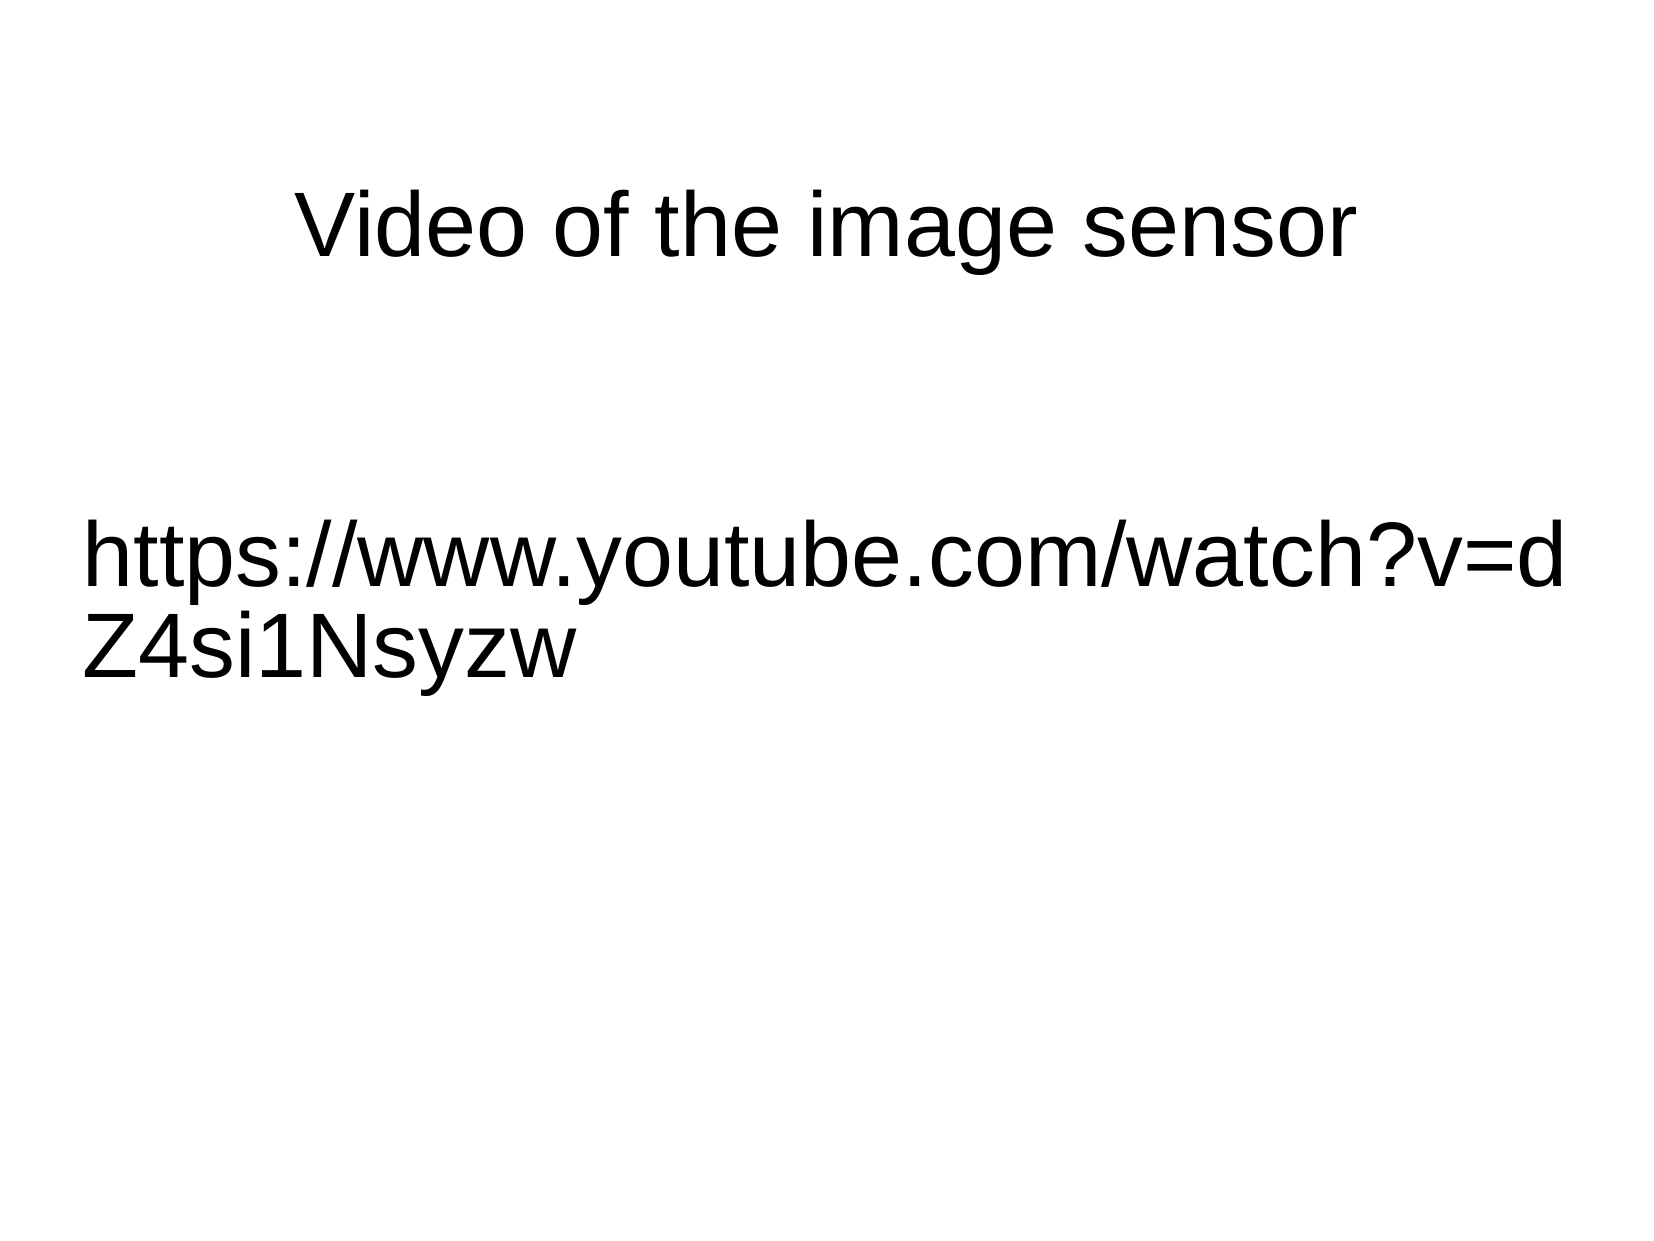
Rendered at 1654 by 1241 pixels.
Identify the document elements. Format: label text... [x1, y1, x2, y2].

title Video of the image sensor https://www.youtube.com/watch?v=dZ4si1Nsyzw [82, 164, 1571, 781]
